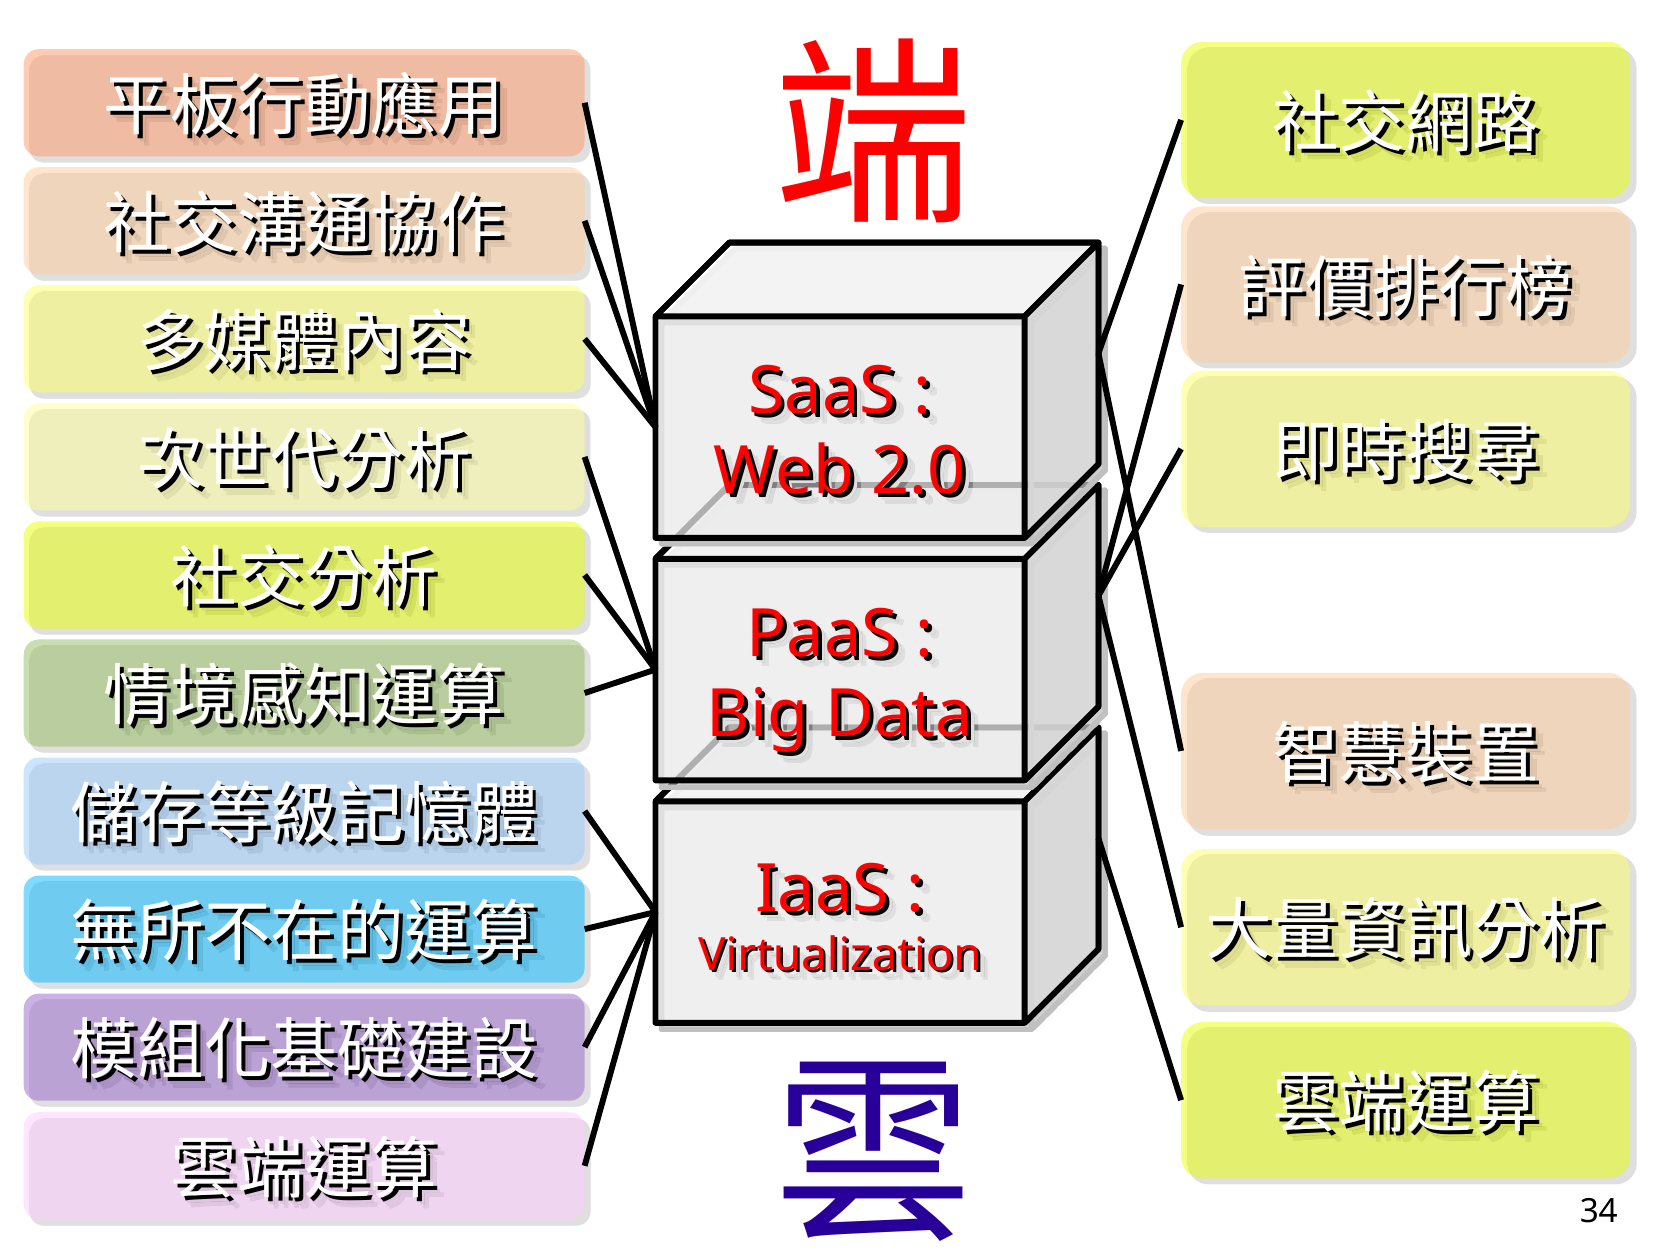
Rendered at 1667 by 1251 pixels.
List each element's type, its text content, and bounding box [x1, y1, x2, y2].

text_box IaaS : Virtualization [655, 802, 1024, 1023]
text_box 雲 [758, 1017, 996, 1251]
text_box 平板行動應用 [23, 49, 585, 157]
text_box 情境感知運算 [23, 639, 585, 747]
text_box Google File System To store petabytes of data [655, 727, 1097, 802]
text_box 端 [758, 0, 996, 255]
text_box 模組化基礎建設 [23, 993, 585, 1101]
text_box 社交溝通協作 [23, 167, 585, 275]
text_box SaaS : Web 2.0 [655, 317, 1024, 538]
text_box PaaS : Big Data [655, 559, 1024, 781]
text_box 大量資訊分析 [1181, 849, 1630, 1006]
text_box 社交網路 [1181, 41, 1630, 199]
text_box 雲端運算 [23, 1112, 585, 1220]
text_box 雲端運算 [1181, 1022, 1630, 1179]
text_box 次世代分析 [23, 403, 585, 511]
text_box MapReduce To parallel process data [655, 485, 1097, 559]
text_box 智慧裝置 [1181, 672, 1630, 830]
text_box 無所不在的運算 [23, 875, 585, 983]
text_box 社交分析 [23, 521, 585, 629]
text_box 採用自由軟體也能打造私有雲端 Hadoop, Sectore/Sphere, Eucalyptus, and more .... [655, 242, 1098, 317]
text_box 即時搜尋 [1181, 370, 1630, 528]
text_box 評價排行榜 [1181, 206, 1630, 363]
text_box 多媒體內容 [23, 285, 585, 393]
text_box 儲存等級記憶體 [23, 757, 585, 865]
